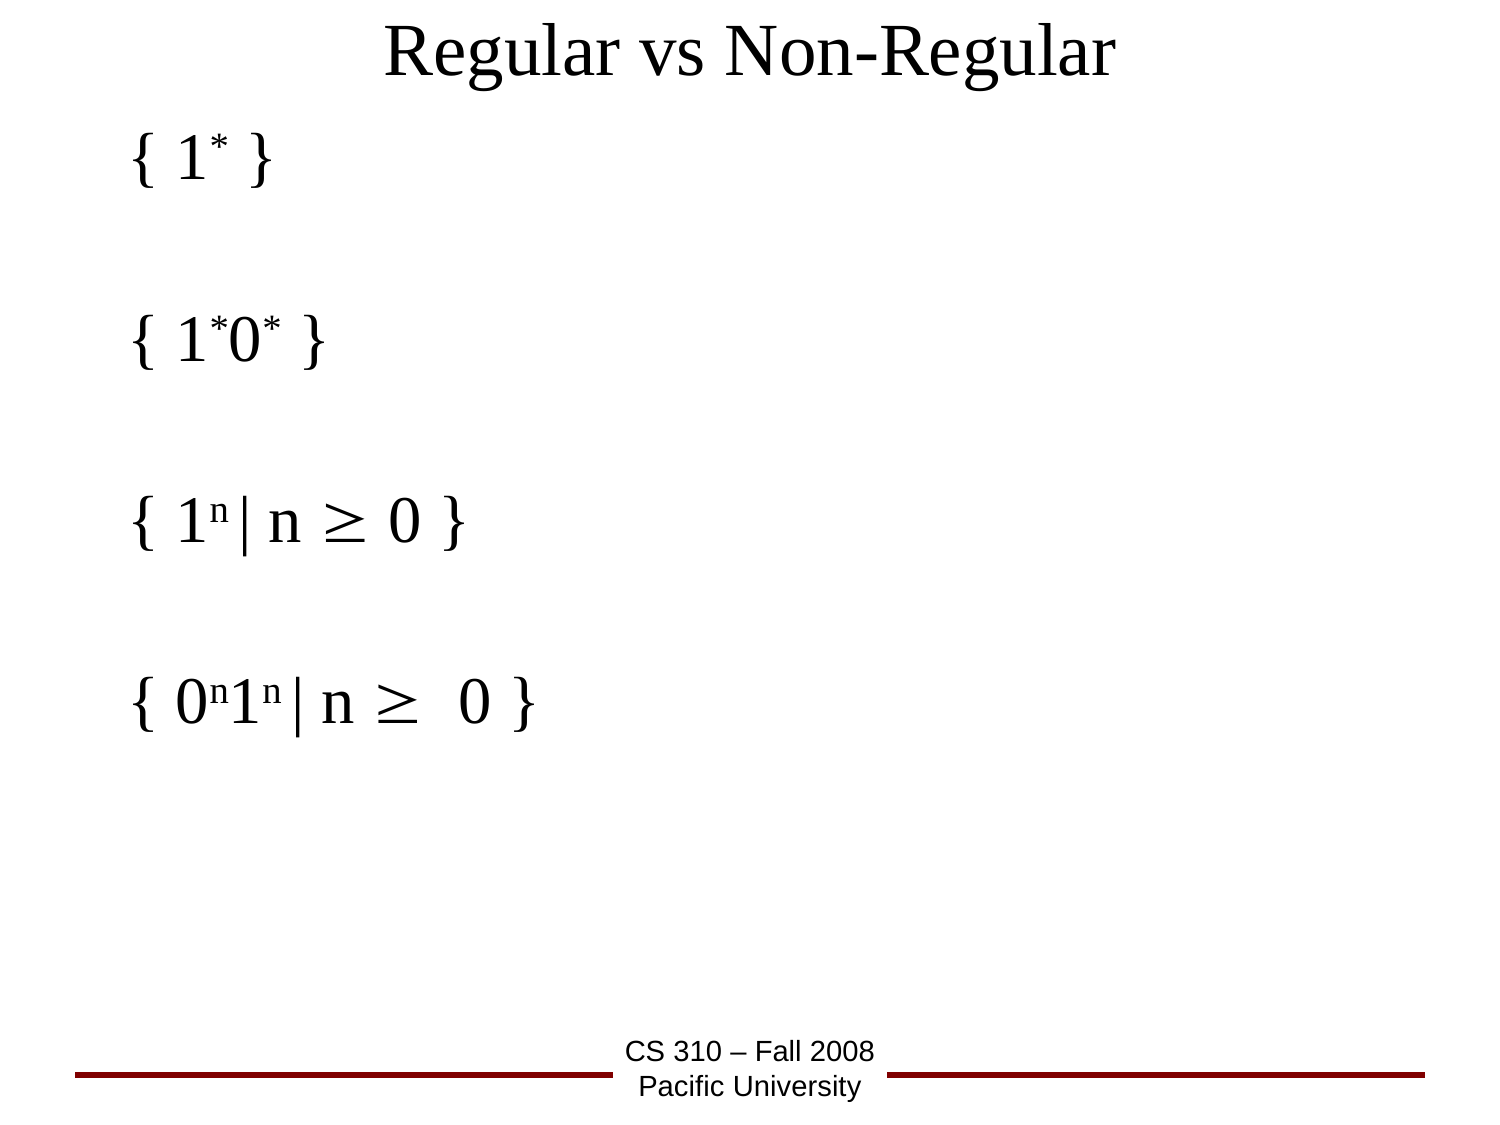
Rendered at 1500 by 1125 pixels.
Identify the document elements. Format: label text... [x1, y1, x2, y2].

list { 1* } { 1*0* } { 1n | n  0 } { 0n1n | n  0 } [112, 112, 1388, 1001]
title Regular vs Non-Regular [112, 0, 1388, 100]
